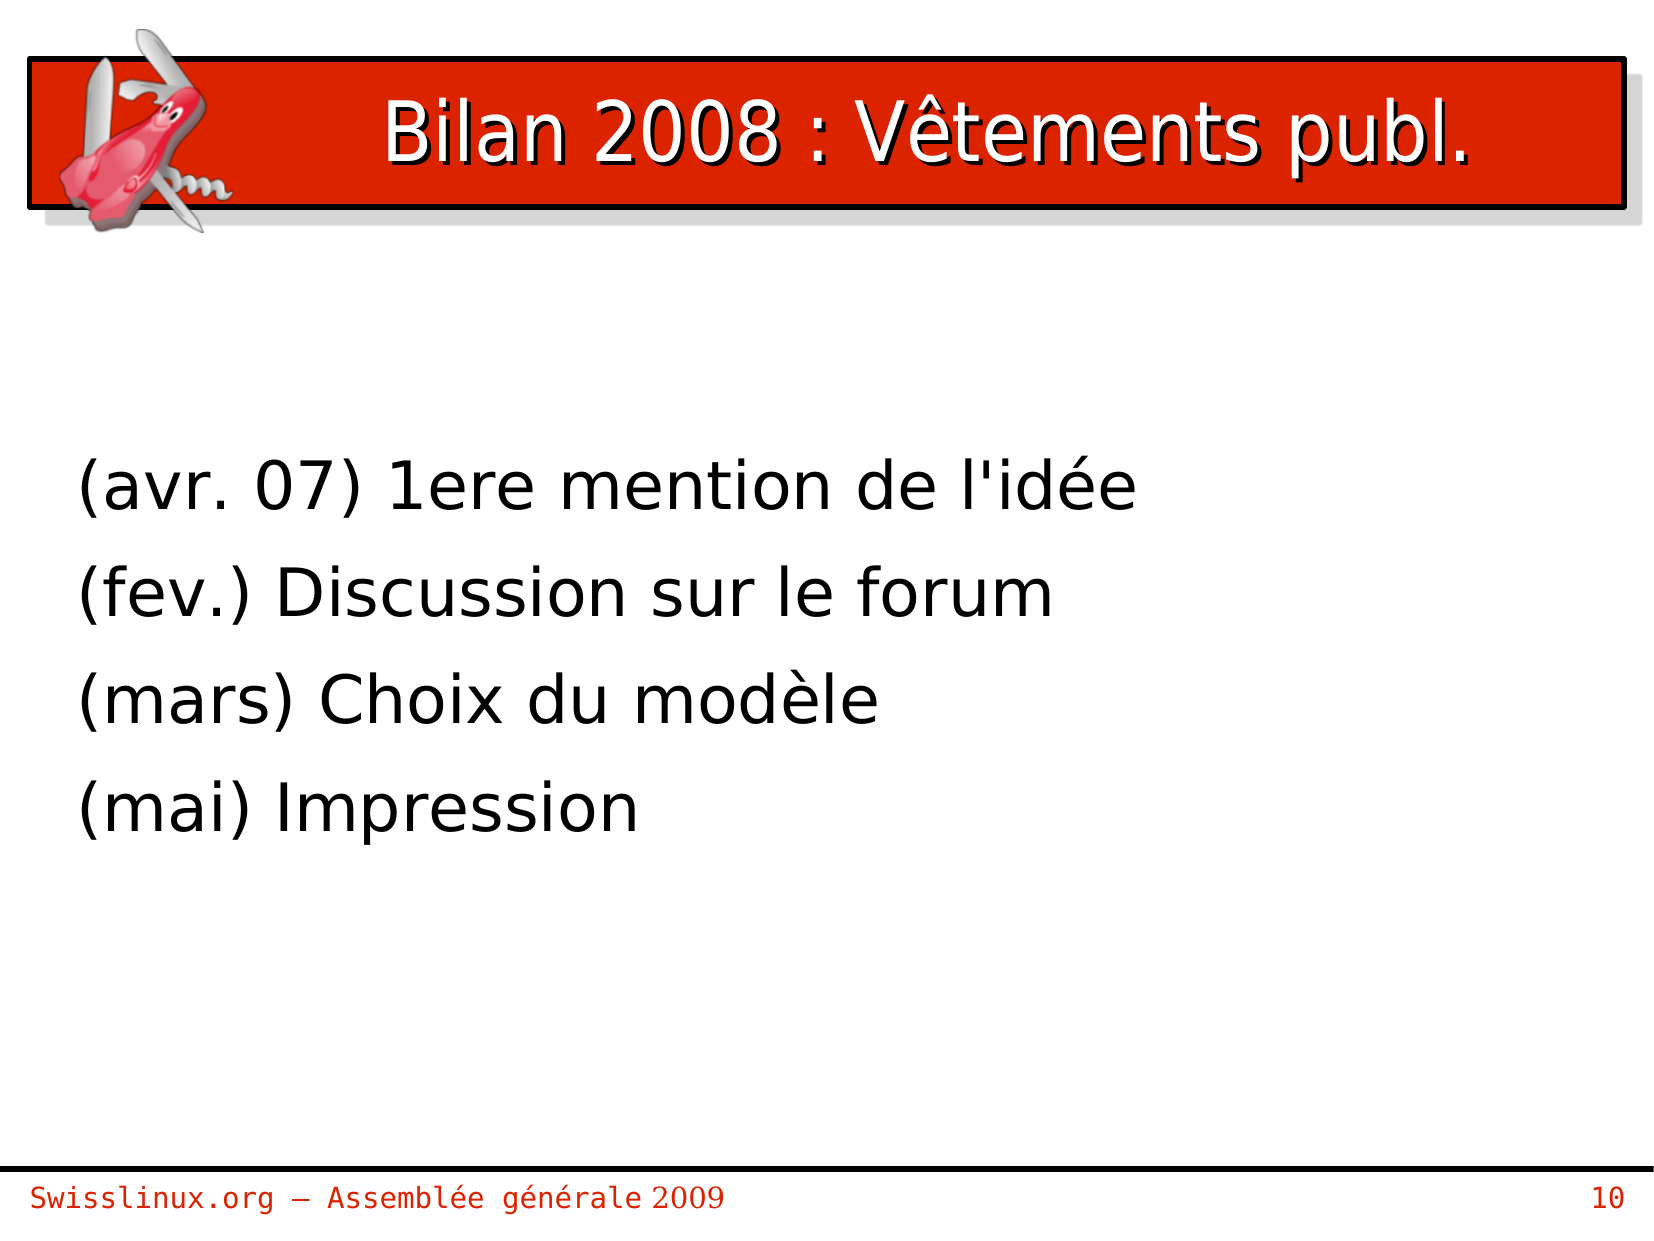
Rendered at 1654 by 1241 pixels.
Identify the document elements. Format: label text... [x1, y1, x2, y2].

picture [59, 29, 234, 233]
title Bilan 2008 : Vêtements publ. [259, 84, 1595, 182]
list (avr. 07) 1ere mention de l'idée (fev.) Discussion sur le forum (mars) Choix du modèle (mai) Impression [76, 437, 1565, 857]
